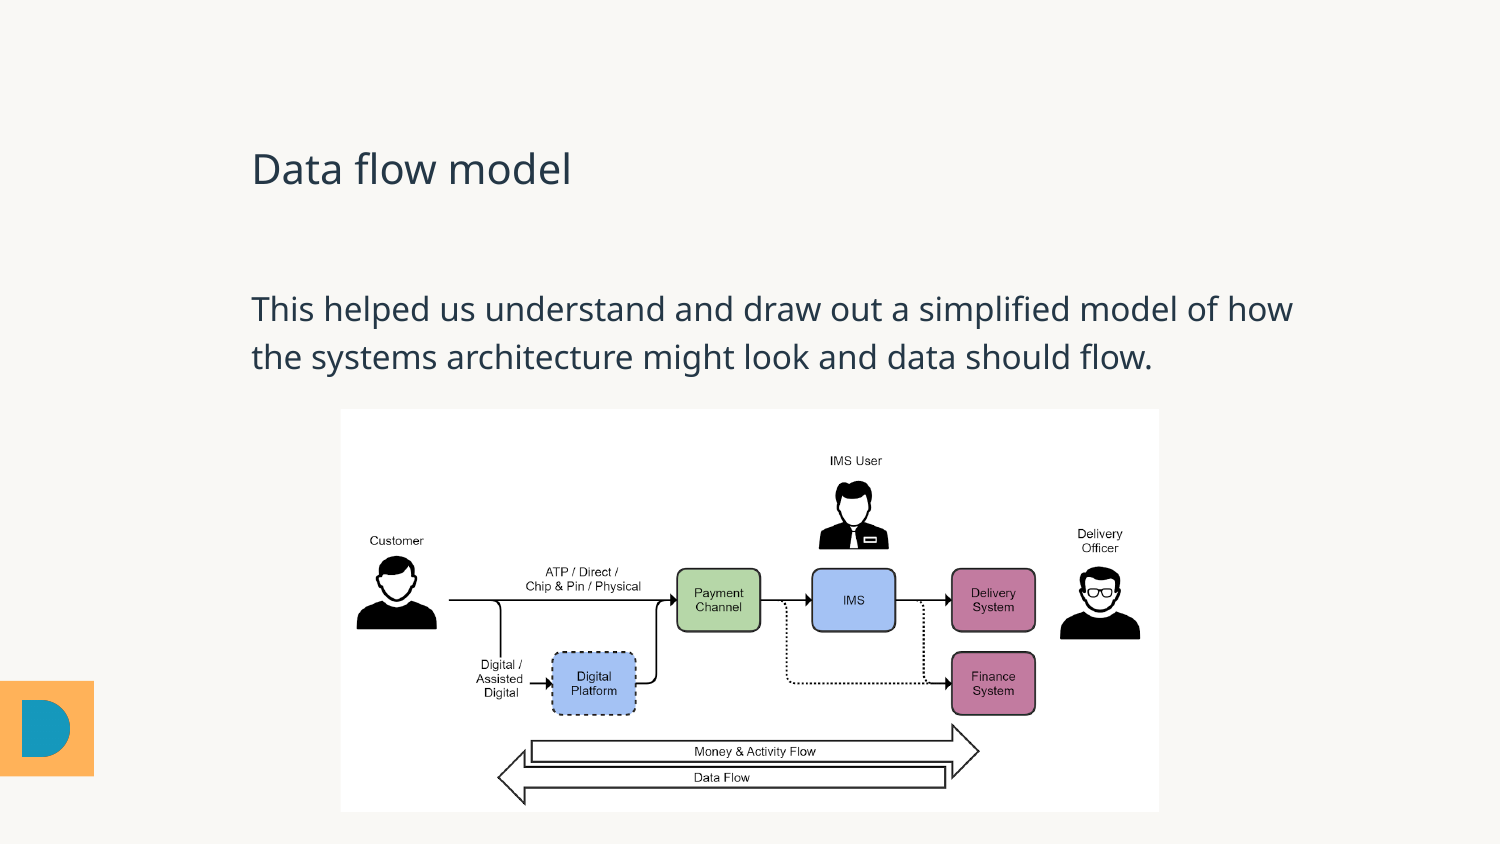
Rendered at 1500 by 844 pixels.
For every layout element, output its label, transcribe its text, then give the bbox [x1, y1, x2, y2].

list This helped us understand and draw out a simplified model of how the systems architecture might look and data should flow. [236, 265, 1329, 681]
picture [22, 700, 70, 757]
picture [340, 409, 1160, 812]
title Data flow model [236, 118, 1329, 238]
